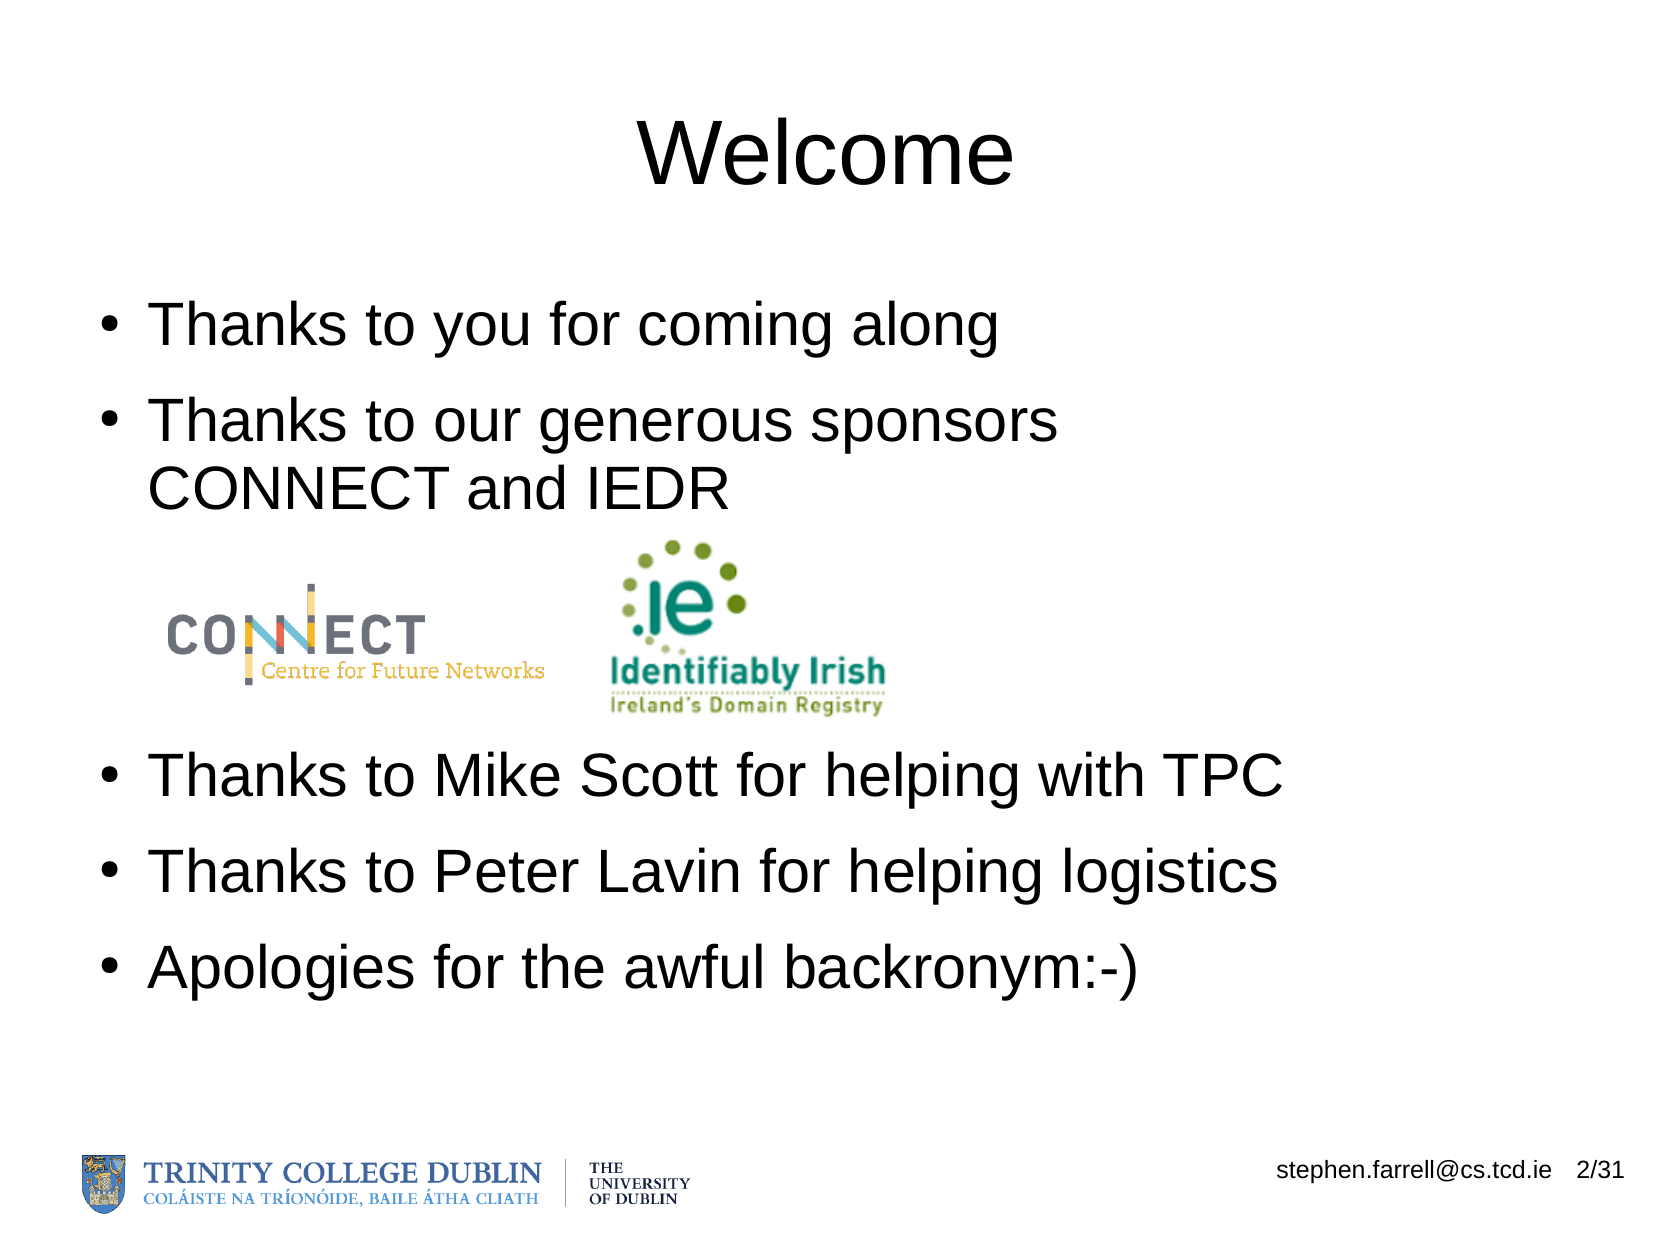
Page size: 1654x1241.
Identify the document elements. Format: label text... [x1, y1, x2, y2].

list Thanks to you for coming along Thanks to our generous sponsors CONNECT and IEDR Thanks to Mike Scott for helping with TPC Thanks to Peter Lavin for helping logistics Apologies for the awful backronym:-) [82, 290, 1571, 1010]
title Welcome [82, 49, 1571, 257]
picture [129, 545, 582, 723]
picture [82, 1155, 694, 1214]
picture [610, 539, 886, 718]
